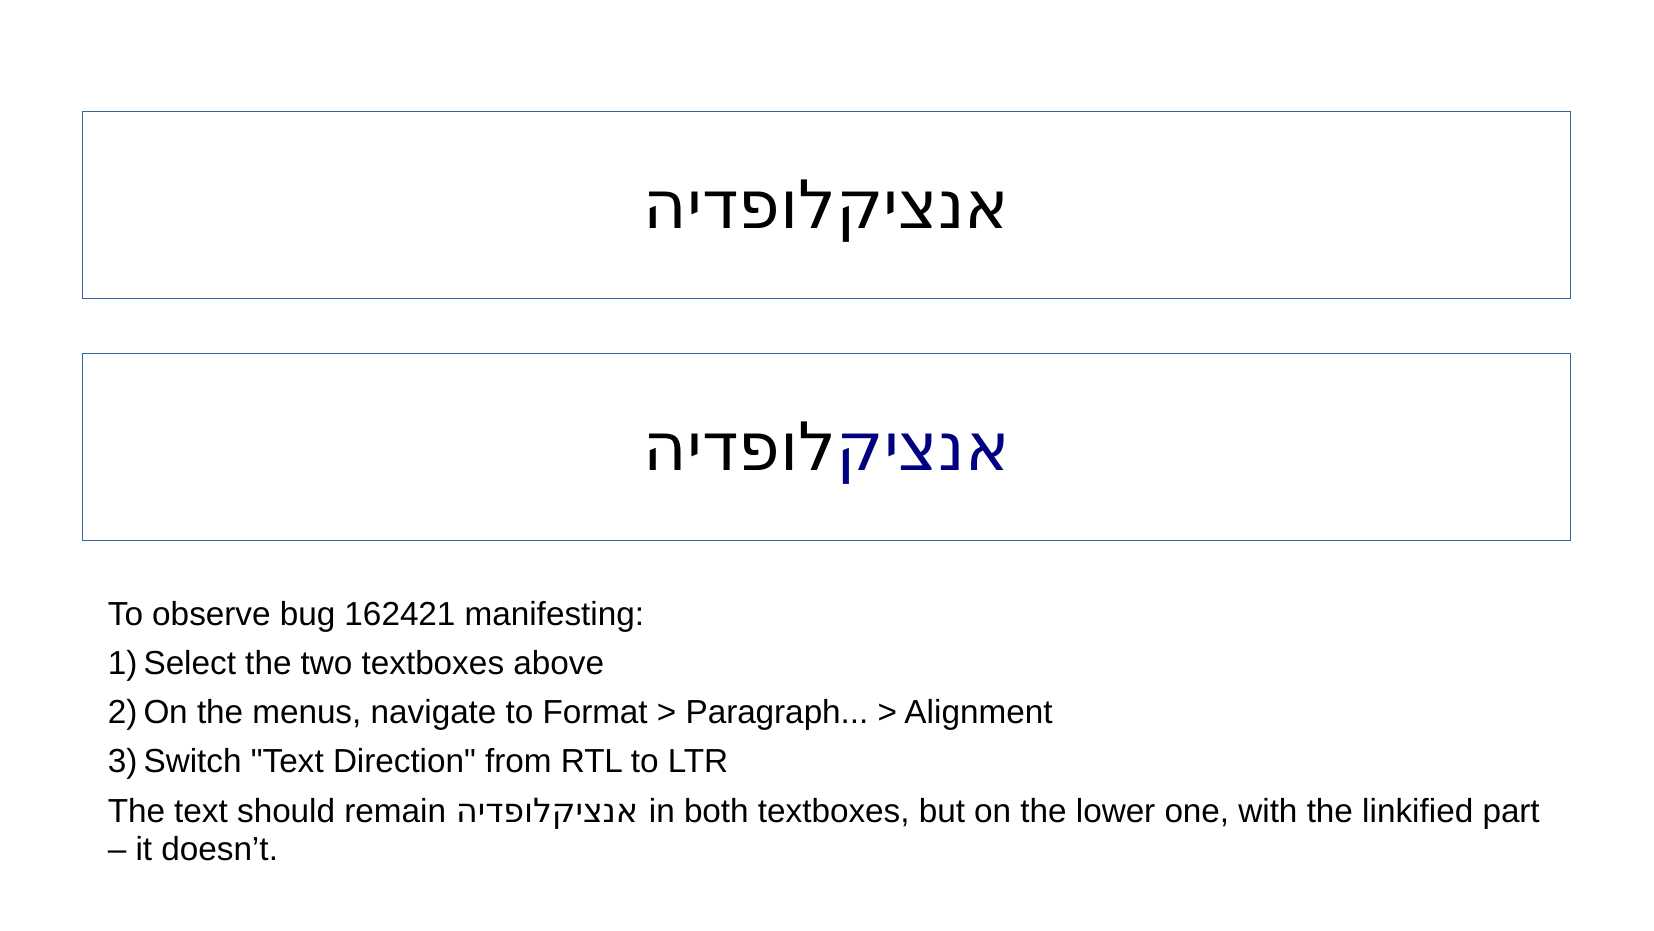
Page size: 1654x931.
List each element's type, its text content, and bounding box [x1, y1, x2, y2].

text_box To observe bug 162421 manifesting: Select the two textboxes above On the menus, navigate to Format > Paragraph... > Alignment Switch "Text Direction" from RTL to LTR The text should remain אנציקלופדיה in both textboxes, but on the lower one, with the linkified part – it doesn’t. [93, 588, 1558, 876]
text_box אנציקלופדיה [82, 353, 1571, 541]
subtitle אנציקלופדיה [82, 111, 1571, 299]
